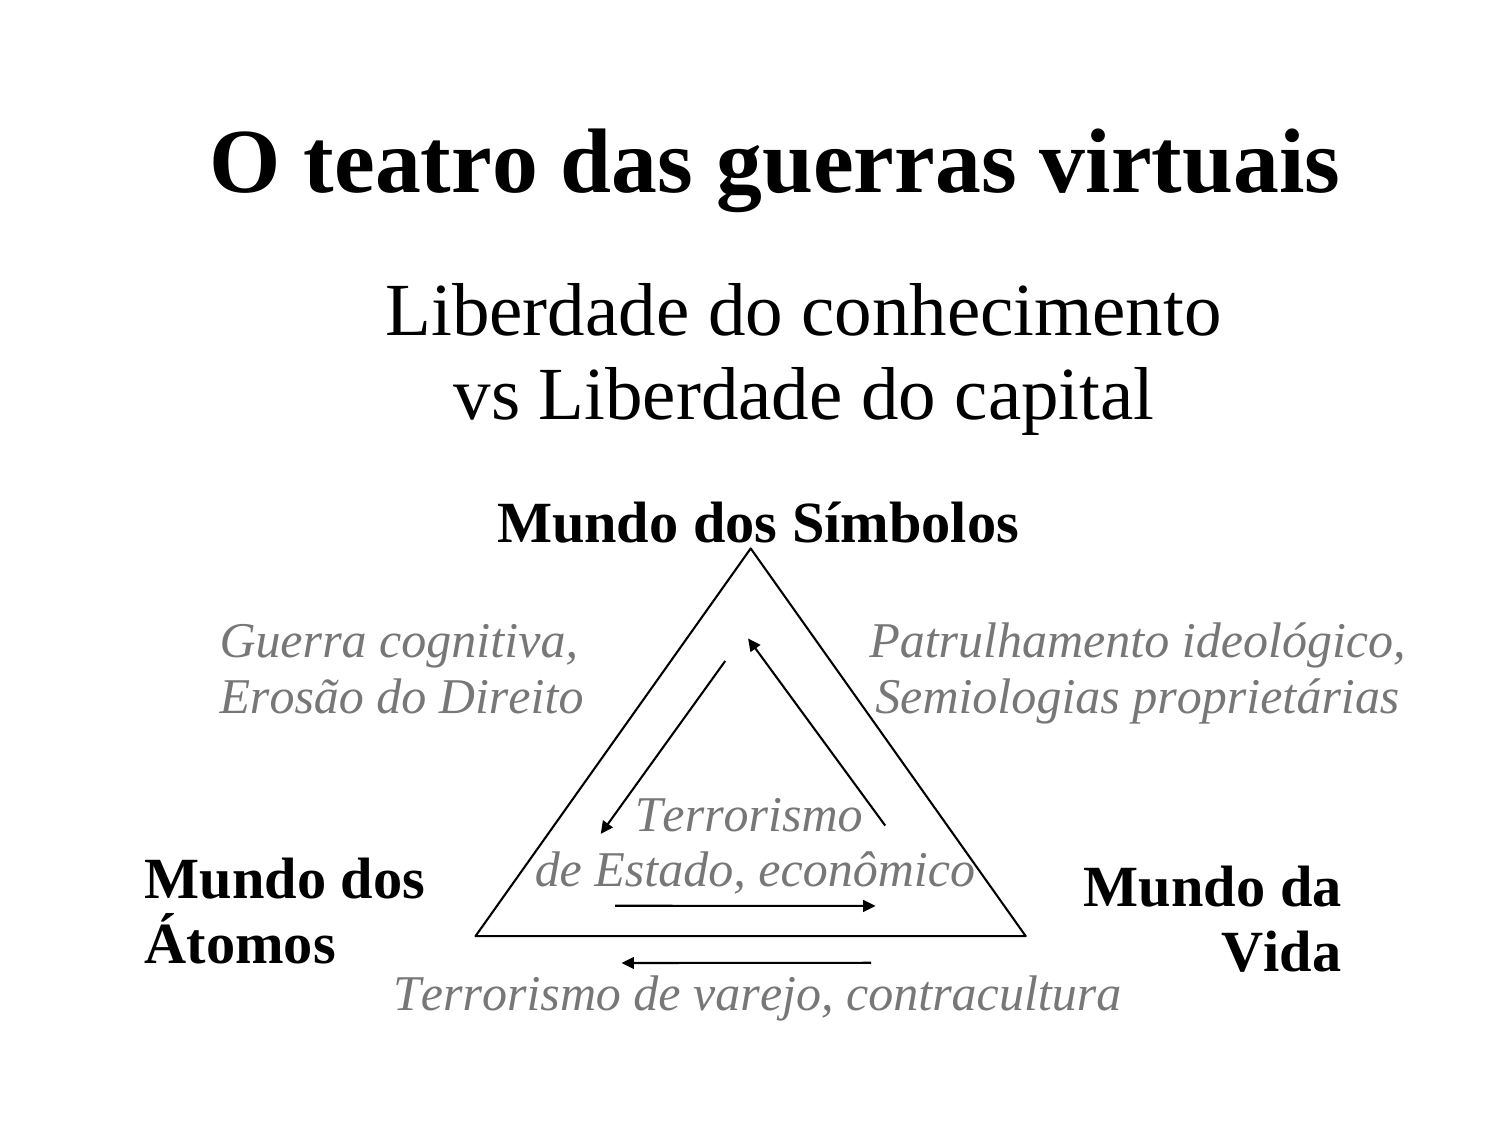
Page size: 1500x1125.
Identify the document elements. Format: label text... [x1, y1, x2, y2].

text_box Terrorismo de varejo, contracultura [255, 955, 1260, 1031]
text_box Guerra cognitiva, Erosão do Direito [204, 602, 707, 738]
text_box Mundo dos Átomos [129, 834, 456, 991]
text_box Patrulhamento ideológico, Semiologias proprietárias [829, 602, 1446, 738]
text_box Mundo dos Símbolos [480, 478, 1036, 564]
text_box Mundo da Vida [1068, 842, 1358, 998]
text_box [646, 564, 912, 775]
text_box [475, 902, 1026, 937]
text_box [589, 738, 667, 775]
text_box Liberdade do conhecimento vs Liberdade do capital [384, 263, 1225, 432]
text_box Terrorismo de Estado, econômico [498, 775, 1012, 902]
title O teatro das guerras virtuais [138, 65, 1414, 253]
